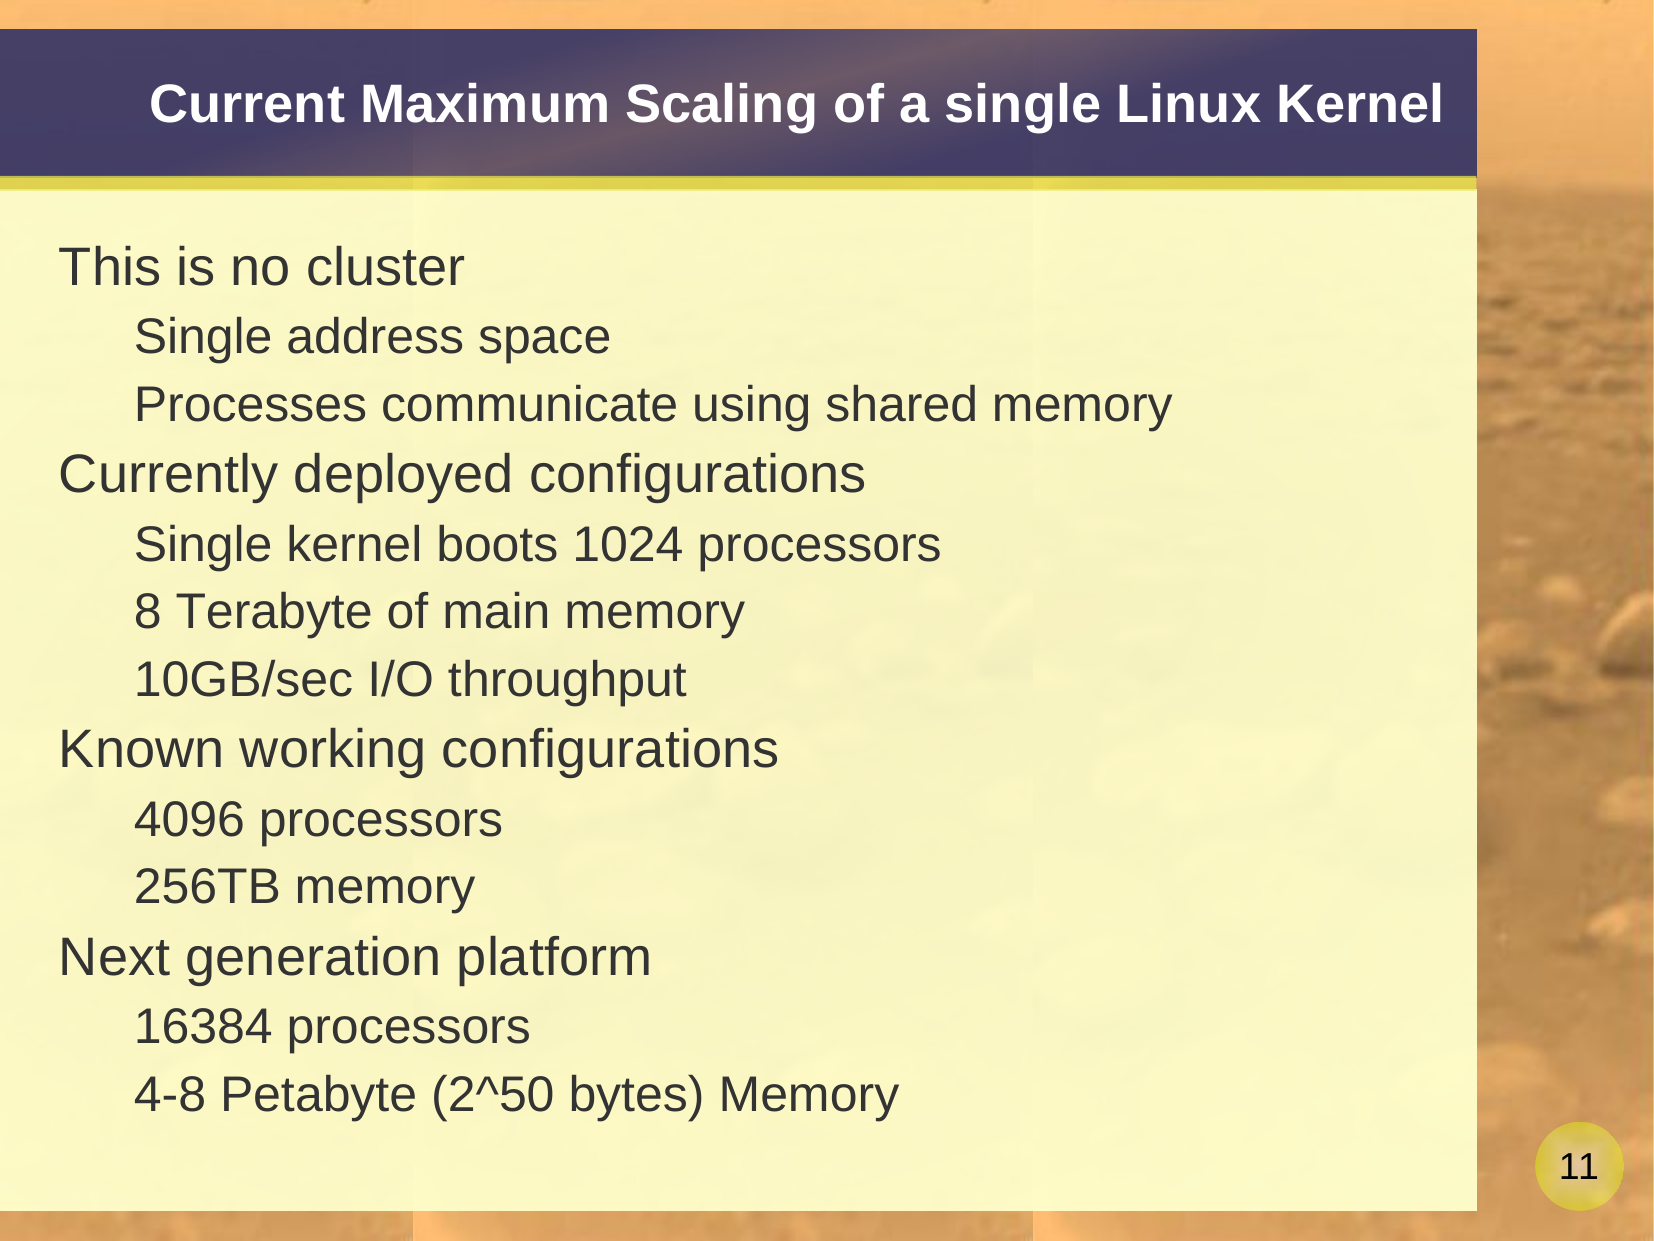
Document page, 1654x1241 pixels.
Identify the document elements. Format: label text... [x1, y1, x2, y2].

title Current Maximum Scaling of a single Linux Kernel [29, 59, 1447, 148]
picture [0, 0, 1654, 1241]
list This is no cluster Single address space Processes communicate using shared memory Currently deployed configurations Single kernel boots 1024 processors 8 Terabyte of main memory 10GB/sec I/O throughput Known working configurations 4096 processors 256TB memory Next generation platform 16384 processors 4-8 Petabyte (2^50 bytes) Memory [59, 236, 1418, 1182]
